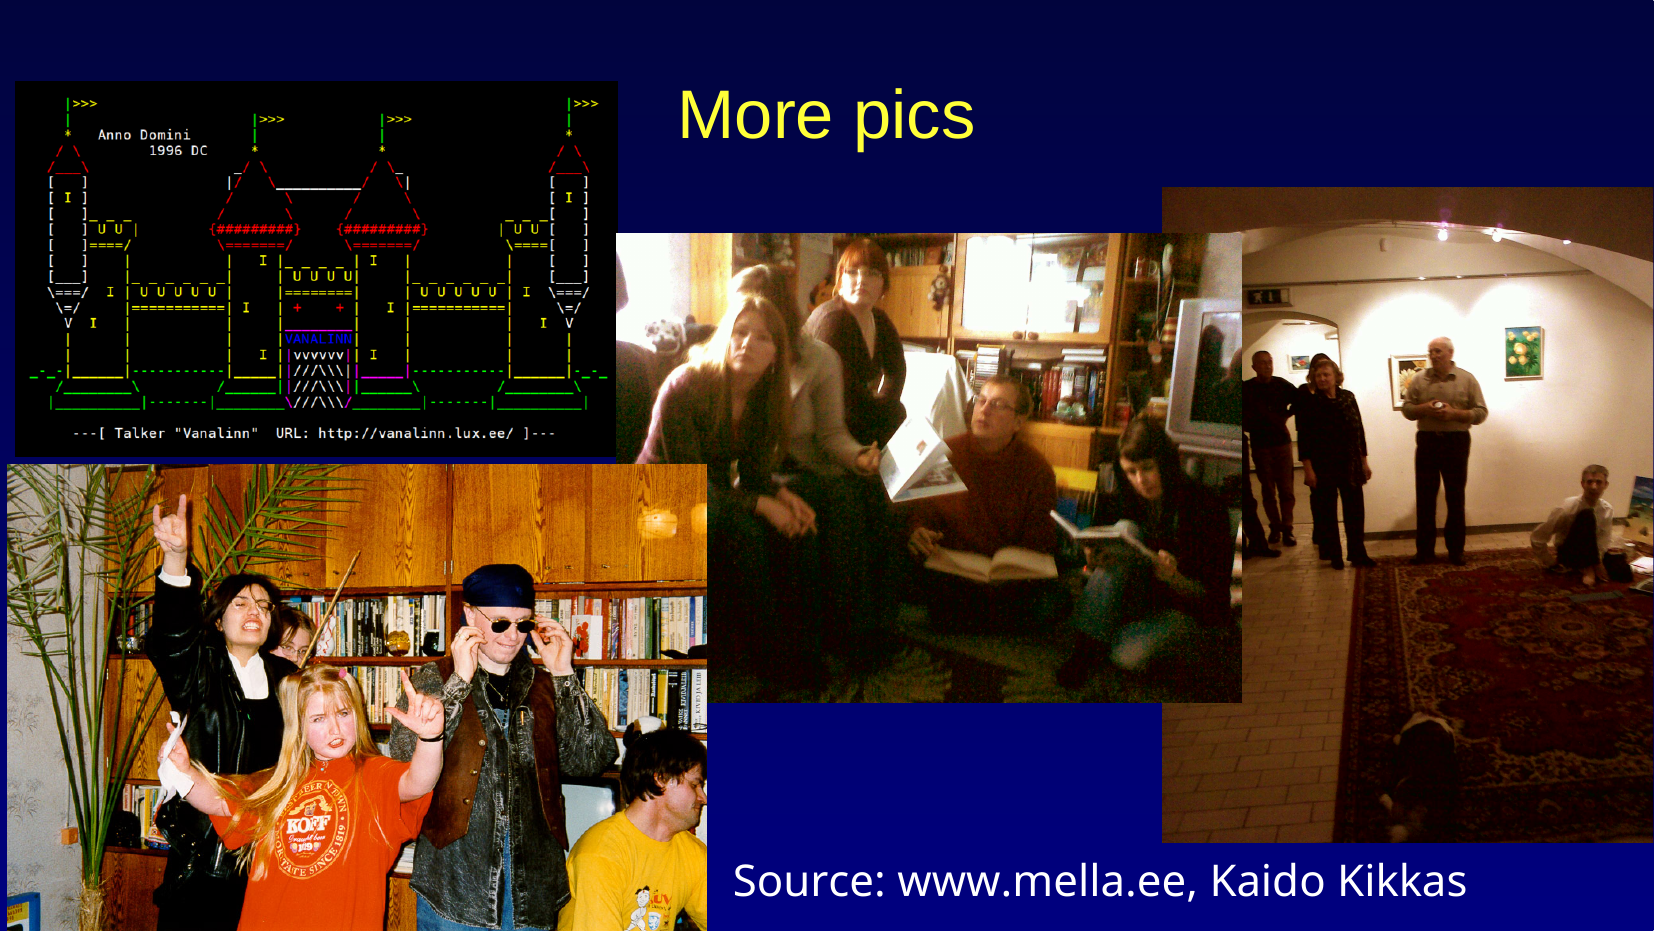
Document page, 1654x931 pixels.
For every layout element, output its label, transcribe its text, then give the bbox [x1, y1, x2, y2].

title More pics [82, 37, 1571, 193]
text_box Source: www.mella.ee, Kaido Kikkas [732, 849, 1639, 908]
picture [7, 81, 1654, 931]
